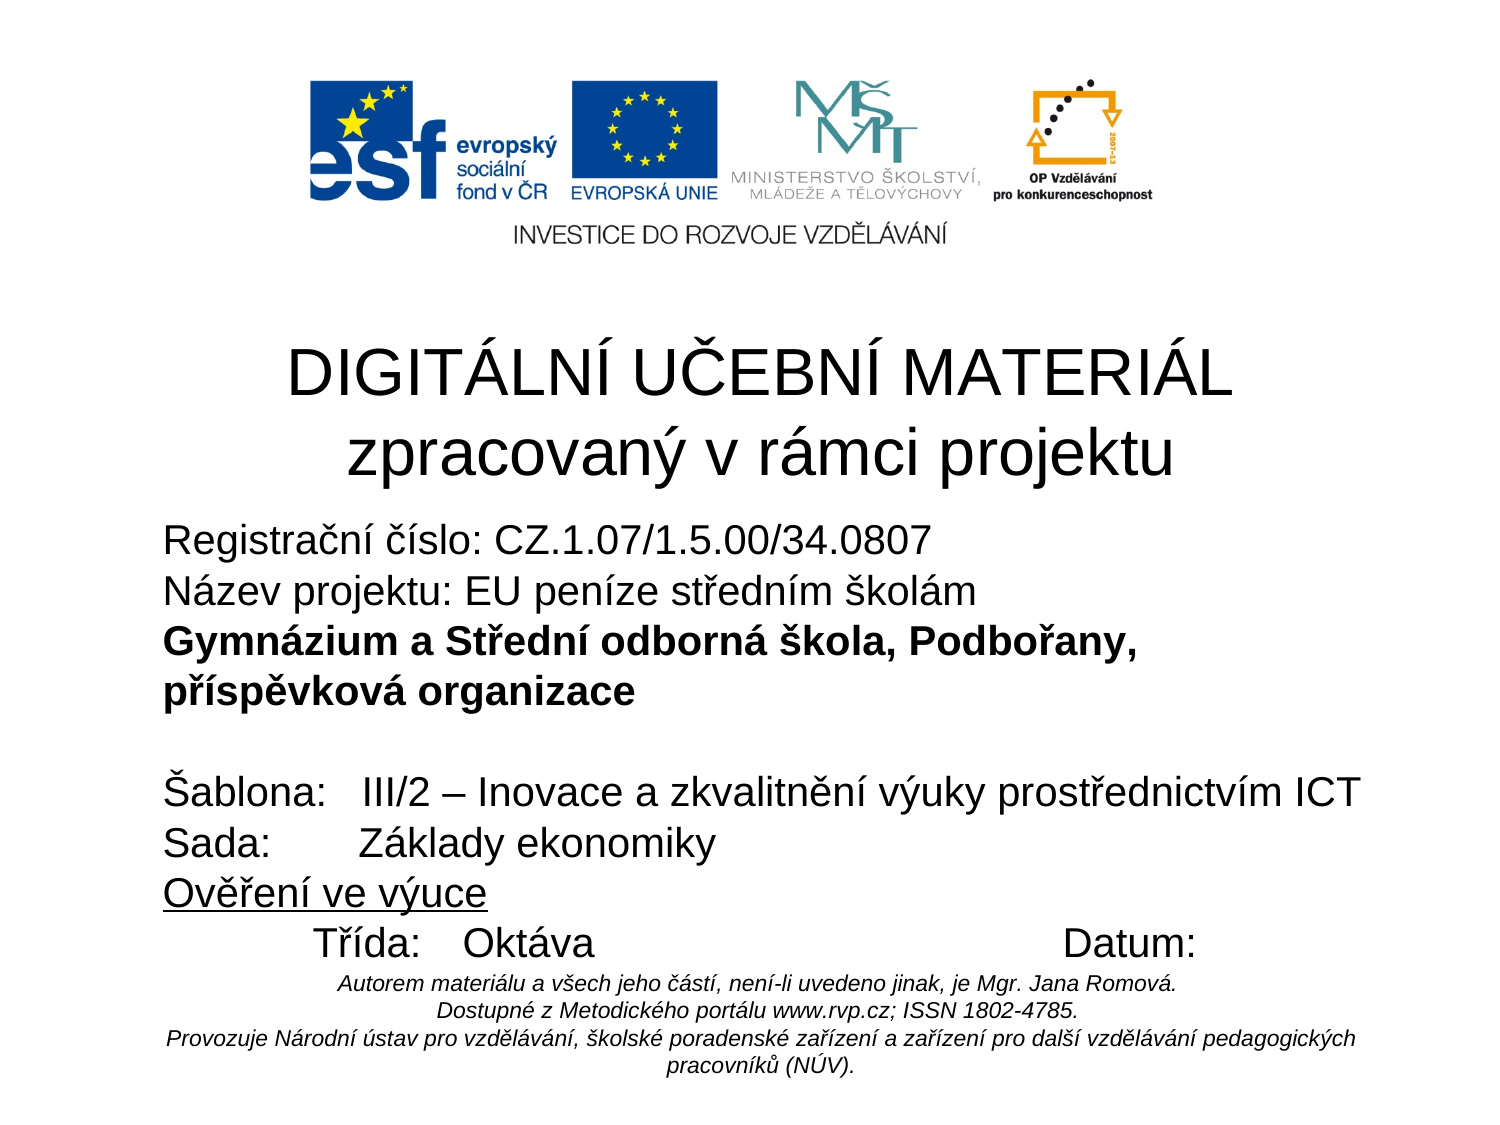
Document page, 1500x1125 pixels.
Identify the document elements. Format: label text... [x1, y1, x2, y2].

text_box Registrační číslo: CZ.1.07/1.5.00/34.0807 Název projektu: EU peníze středním školám Gymnázium a Střední odborná škola, Podbořany, příspěvková organizace Šablona: III/2 – Inovace a zkvalitnění výuky prostřednictvím ICT Sada: Základy ekonomiky Ověření ve výuce Třída: Oktáva Datum: [147, 515, 1418, 1024]
text_box Autorem materiálu a všech jeho částí, není-li uvedeno jinak, je Mgr. Jana Romová. Dostupné z Metodického portálu www.rvp.cz; ISSN 1802-4785. Provozuje Národní ústav pro vzdělávání, školské poradenské zařízení a zařízení pro další vzdělávání pedagogických pracovníků (NÚV). [123, 952, 1399, 1094]
title DIGITÁLNÍ UČEBNÍ MATERIÁL zpracovaný v rámci projektu [123, 321, 1399, 497]
picture [265, 42, 1210, 274]
